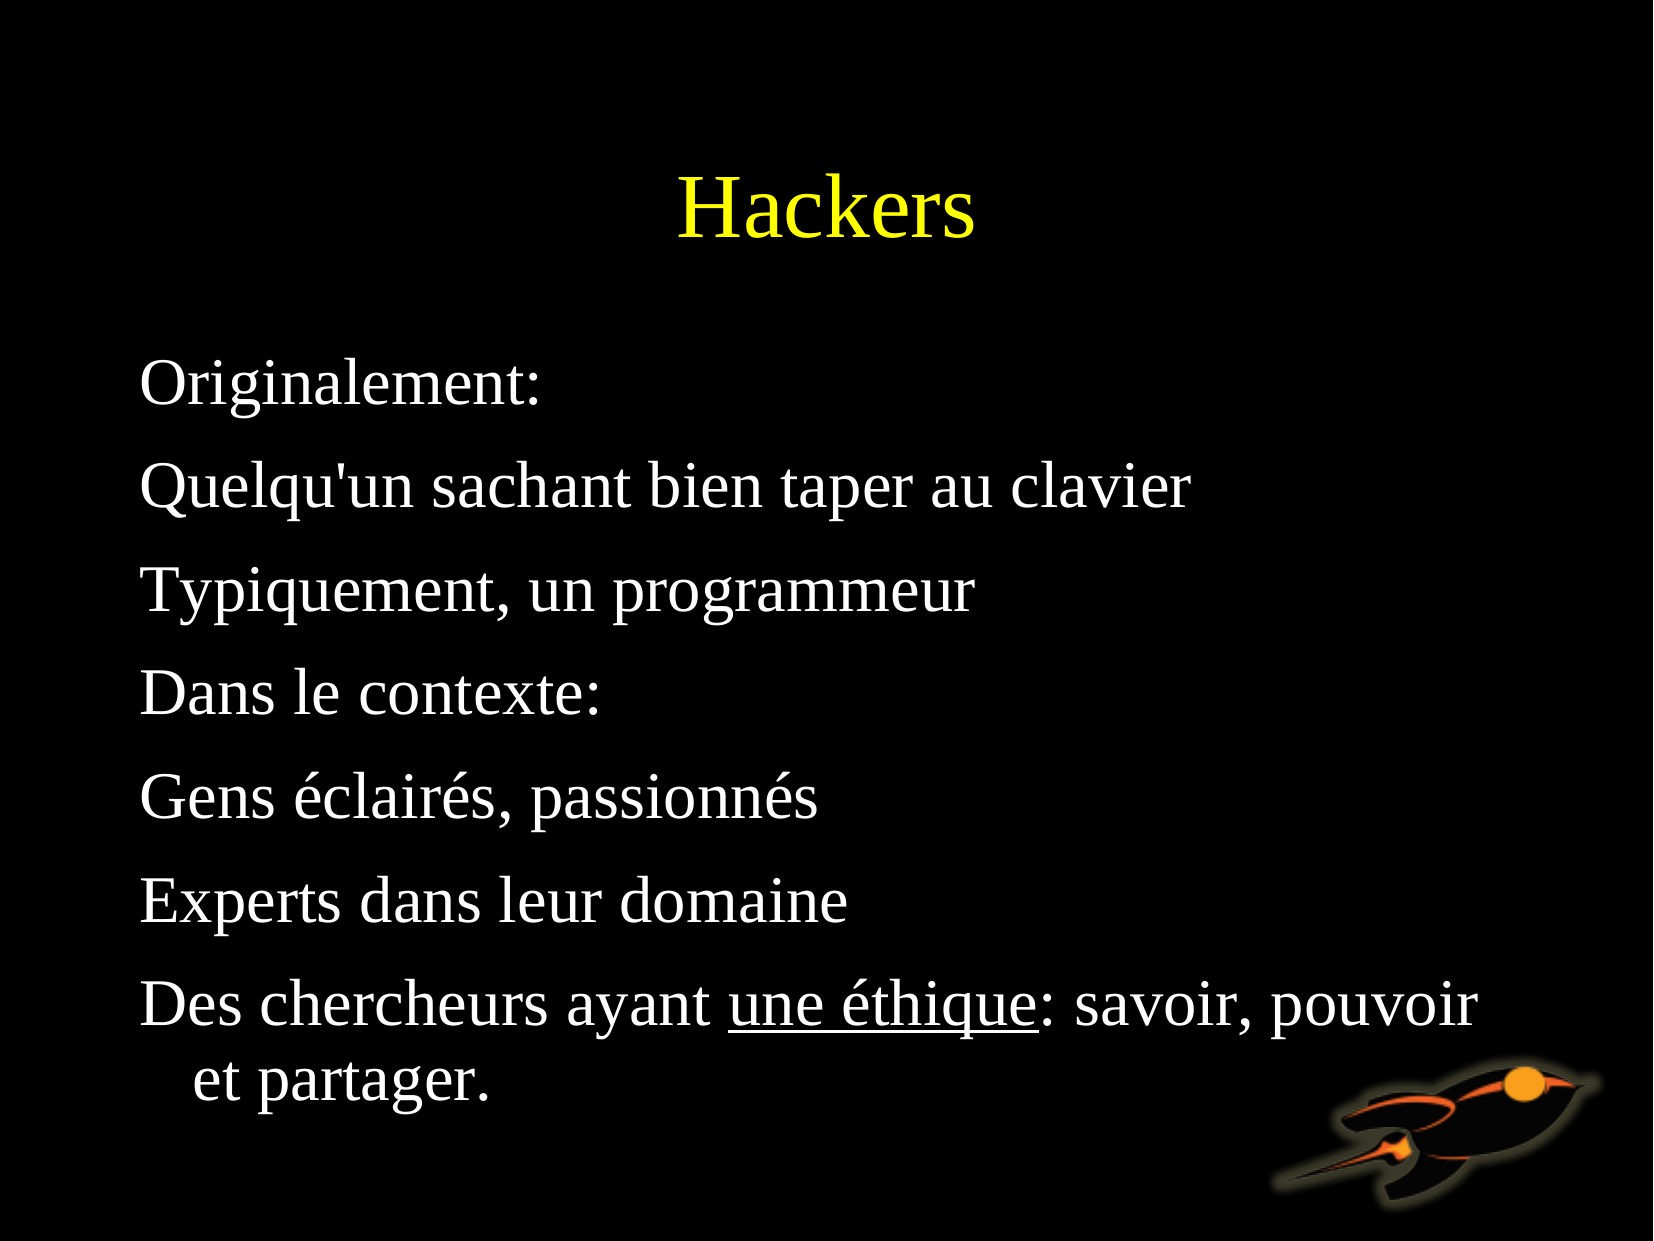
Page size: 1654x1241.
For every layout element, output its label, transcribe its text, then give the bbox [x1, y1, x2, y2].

list Originalement: Quelqu'un sachant bien taper au clavier Typiquement, un programmeur Dans le contexte: Gens éclairés, passionnés Experts dans leur domaine Des chercheurs ayant une éthique: savoir, pouvoir et partager. [121, 344, 1533, 1127]
title Hackers [121, 102, 1533, 311]
picture [1219, 1032, 1653, 1241]
